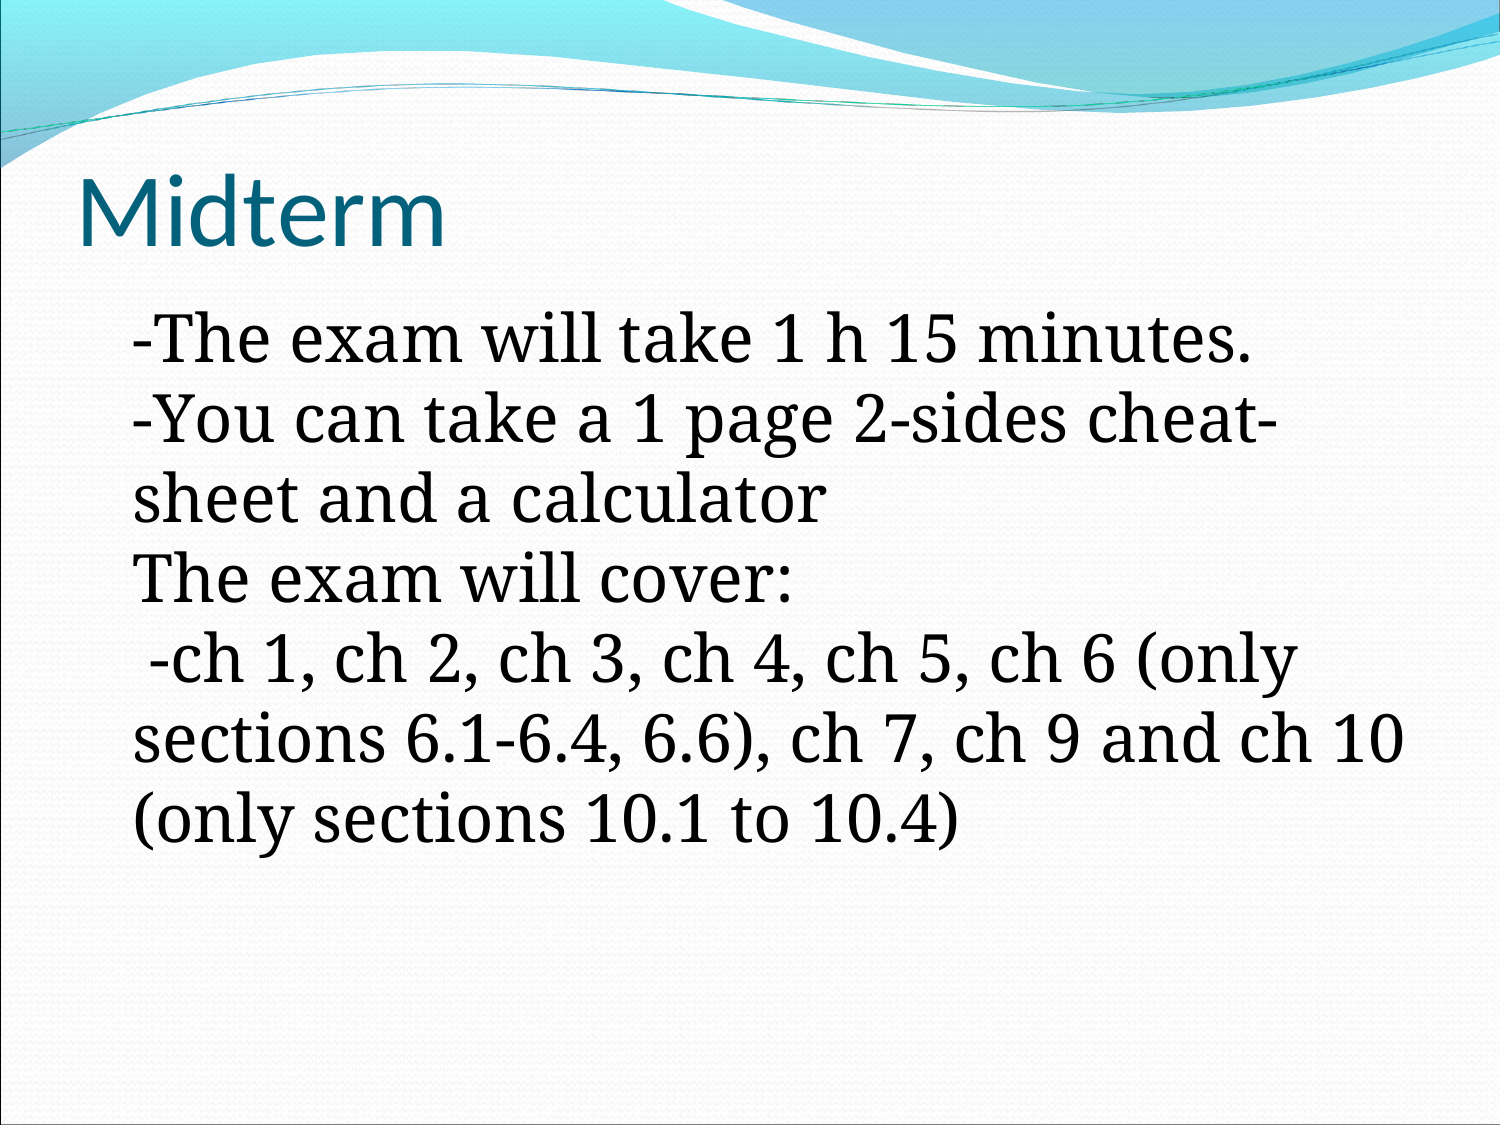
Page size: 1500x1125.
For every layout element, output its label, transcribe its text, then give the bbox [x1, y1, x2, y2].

text_box -The exam will take 1 h 15 minutes. -You can take a 1 page 2-sides cheat-sheet and a calculator The exam will cover: -ch 1, ch 2, ch 3, ch 4, ch 5, ch 6 (only sections 6.1-6.4, 6.6), ch 7, ch 9 and ch 10 (only sections 10.1 to 10.4) [117, 288, 1441, 1023]
text_box Midterm [75, 9, 1426, 268]
picture [0, 0, 1500, 1125]
